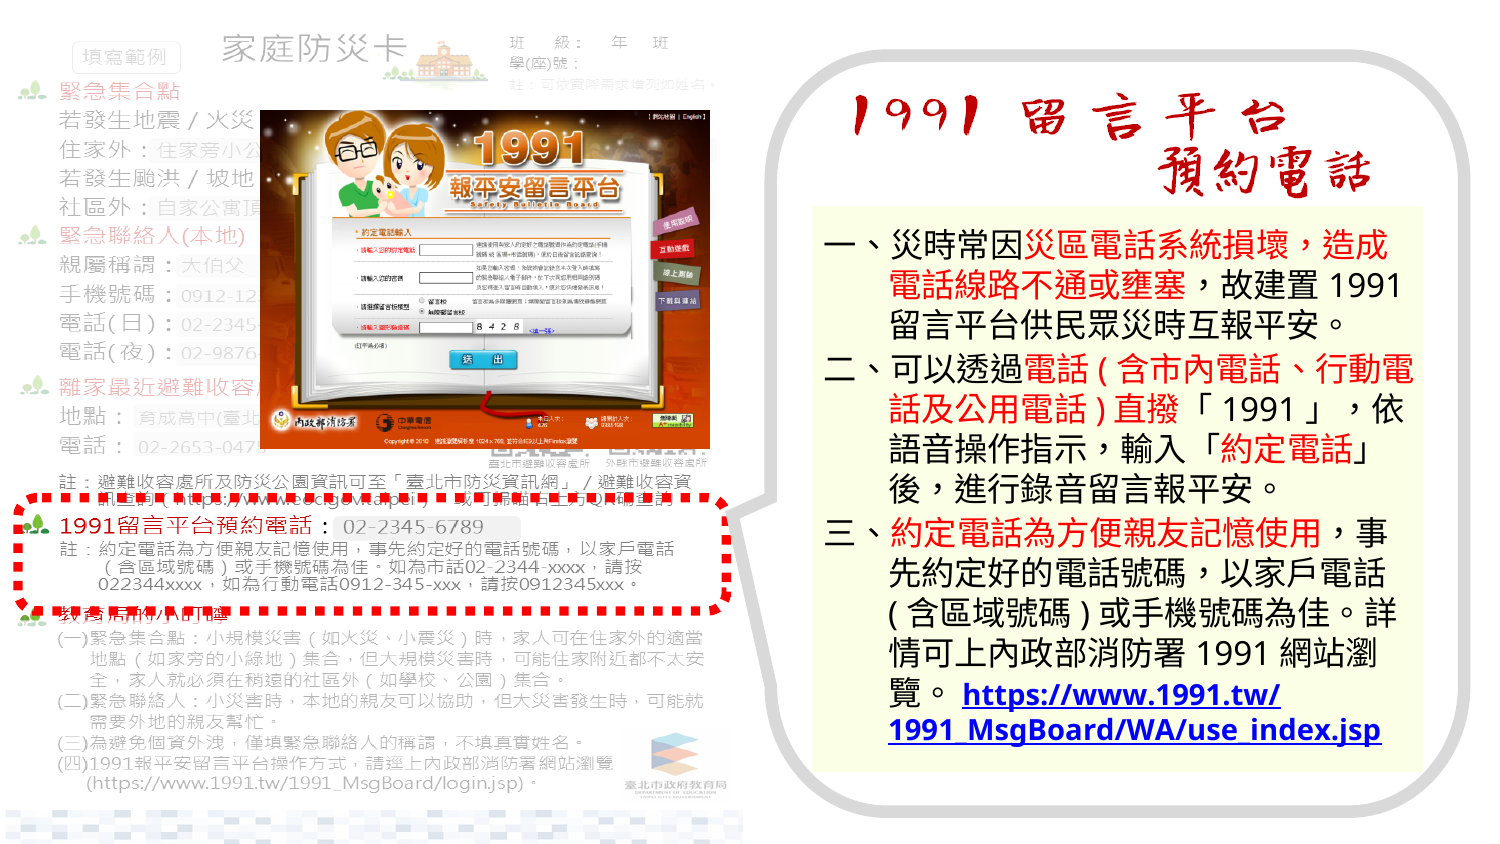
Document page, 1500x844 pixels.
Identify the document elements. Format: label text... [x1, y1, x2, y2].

picture [840, 79, 1373, 200]
picture [5, 469, 743, 620]
text_box [812, 206, 1423, 216]
text_box 一、災時常因災區電話系統損壞，造成電話線路不通或壅塞，故建置1991留言平台供民眾災時互報平安。 二、可以透過電話(含市內電話、行動電話及公用電話)直撥「1991」，依語音操作指示，輸入「約定電話」後，進行錄音留言報平安。 三、約定電話為方便親友記憶使用，事先約定好的電話號碼，以家戶電話(含區域號碼)或手機號碼為佳。詳情可上內政部消防署1991網站瀏覽。https://www.1991.tw/1991_MsgBoard/WA/use_index.jsp [809, 216, 1436, 800]
text_box [0, 0, 747, 469]
picture [260, 110, 710, 449]
text_box [0, 620, 754, 844]
